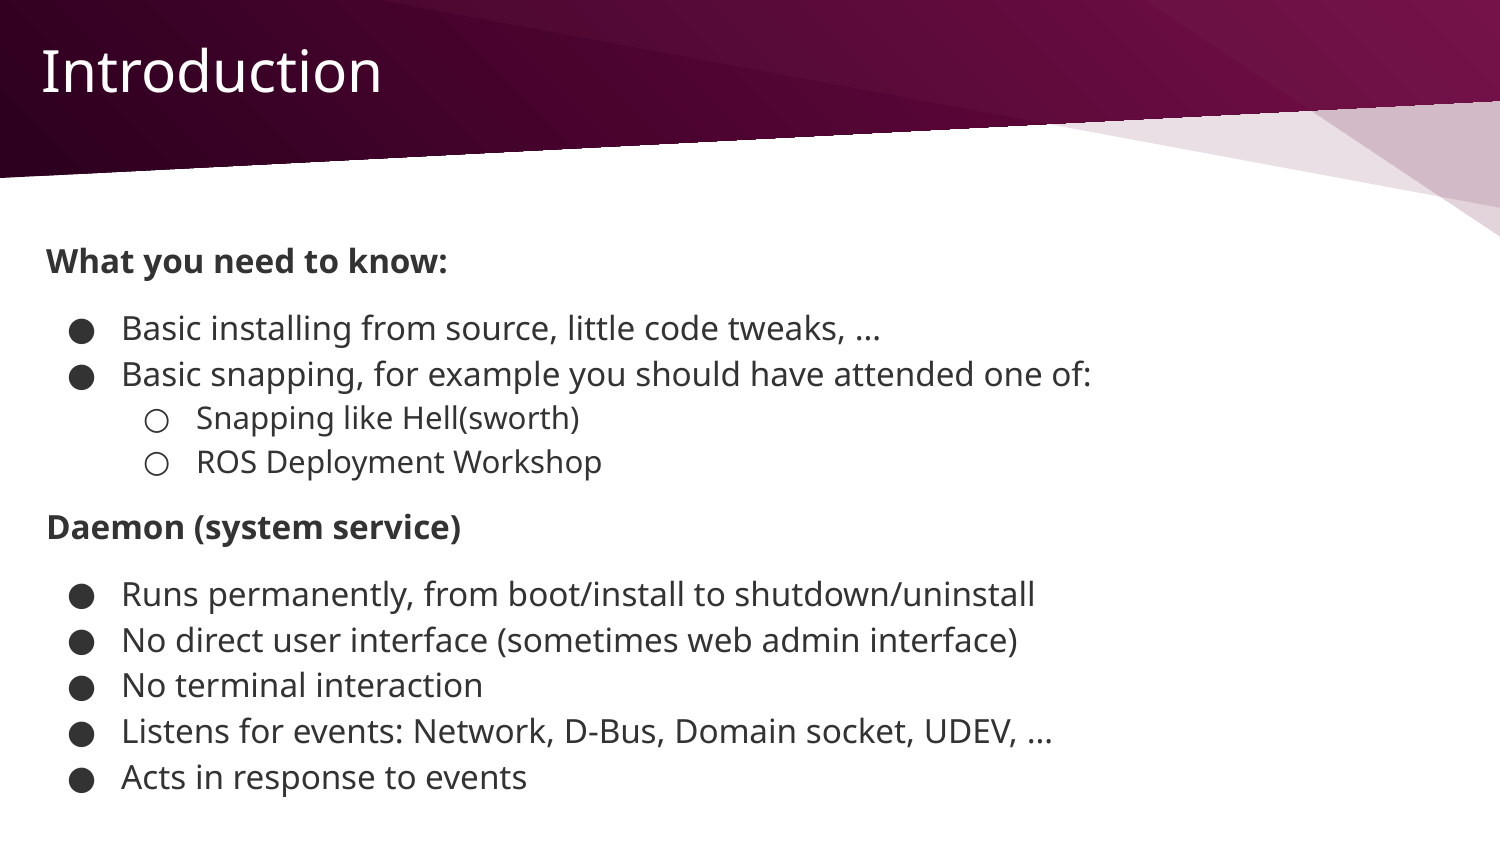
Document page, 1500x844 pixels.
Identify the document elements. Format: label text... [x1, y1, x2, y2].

title Introduction [41, 5, 1336, 134]
list What you need to know: Basic installing from source, little code tweaks, … Basic snapping, for example you should have attended one of: Snapping like Hell(sworth) ROS Deployment Workshop Daemon (system service) Runs permanently, from boot/install to shutdown/uninstall No direct user interface (sometimes web admin interface) No terminal interaction Listens for events: Network, D-Bus, Domain socket, UDEV, … Acts in response to events [35, 229, 1324, 789]
